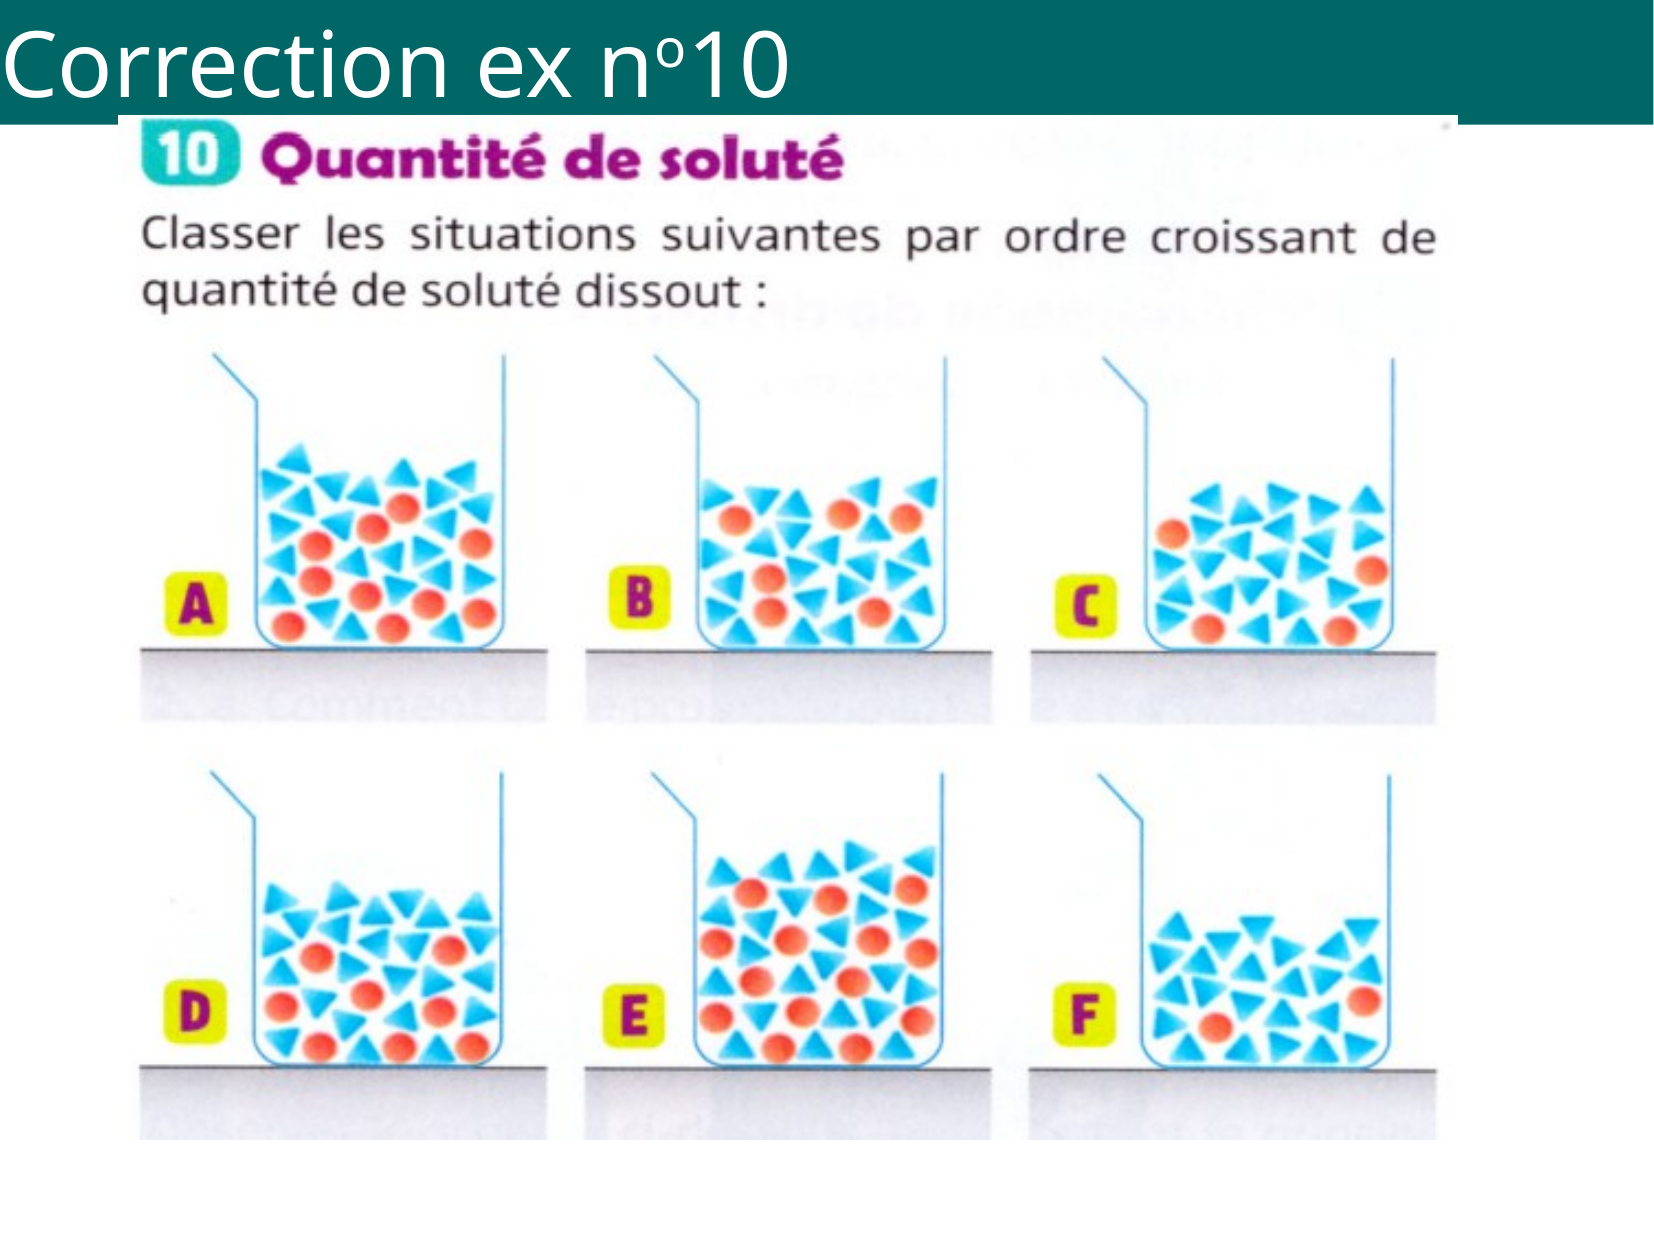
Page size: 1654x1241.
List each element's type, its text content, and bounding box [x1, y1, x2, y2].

title Correction ex no10 [0, 8, 1654, 116]
picture [118, 115, 1458, 1140]
